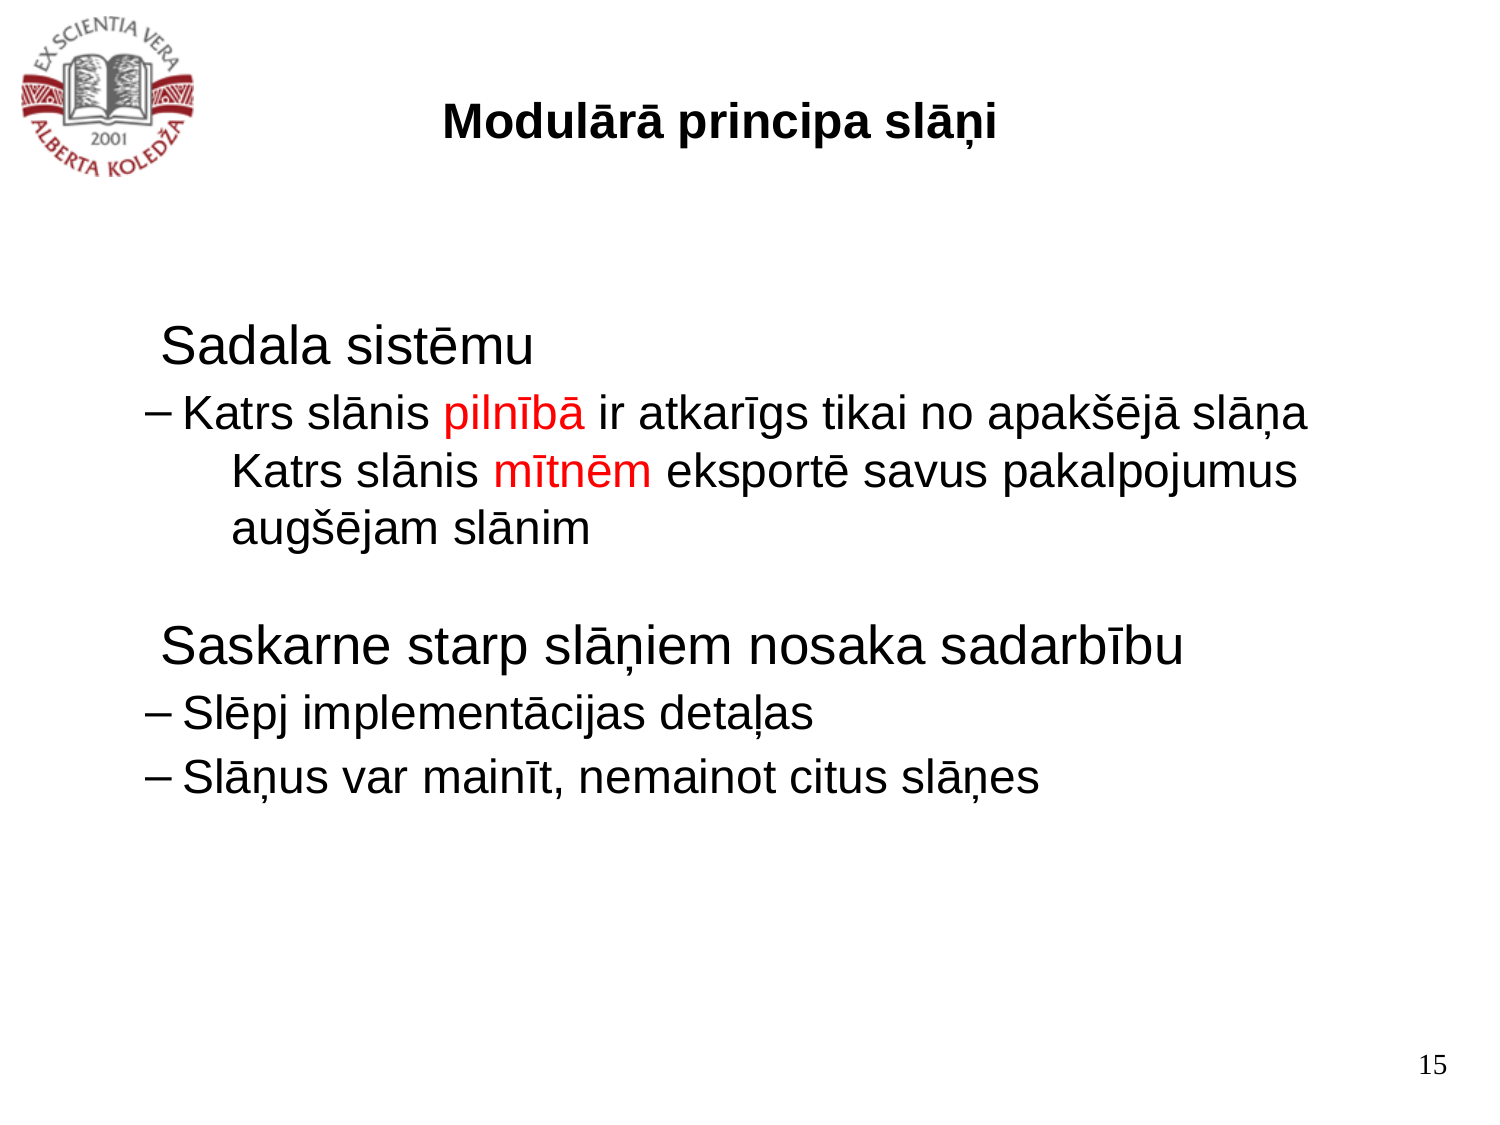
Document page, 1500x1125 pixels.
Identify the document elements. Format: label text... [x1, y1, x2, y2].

text_box <skaitlis> [1312, 1037, 1463, 1101]
list Sadala sistēmu Katrs slānis pilnībā ir atkarīgs tikai no apakšējā slāņa Katrs slānis mītnēm eksportē savus pakalpojumus augšējam slānim Saskarne starp slāņiem nosaka sadarbību Slēpj implementācijas detaļas Slāņus var mainīt, nemainot citus slāņes [74, 200, 1463, 1026]
picture [21, 16, 194, 177]
title Modulārā principa slāņi [50, 62, 1374, 175]
